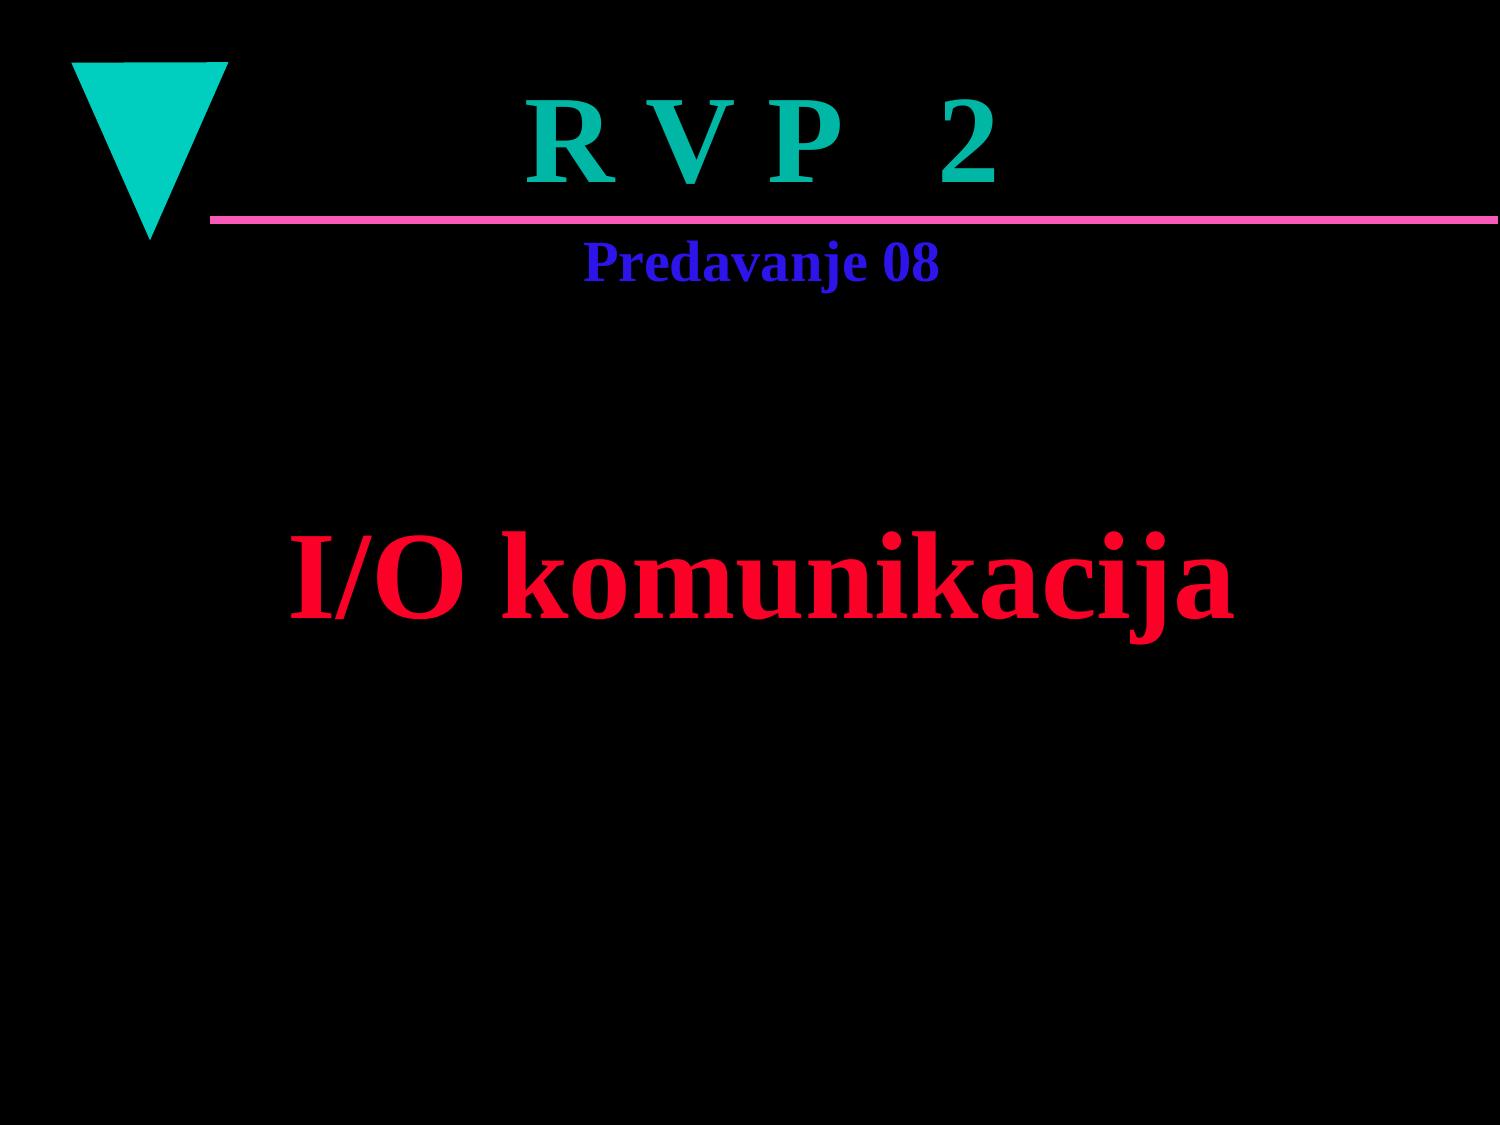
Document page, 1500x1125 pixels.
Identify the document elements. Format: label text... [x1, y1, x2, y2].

list R V P 2 Predavanje 08 I/O komunikacija [128, 66, 1397, 654]
